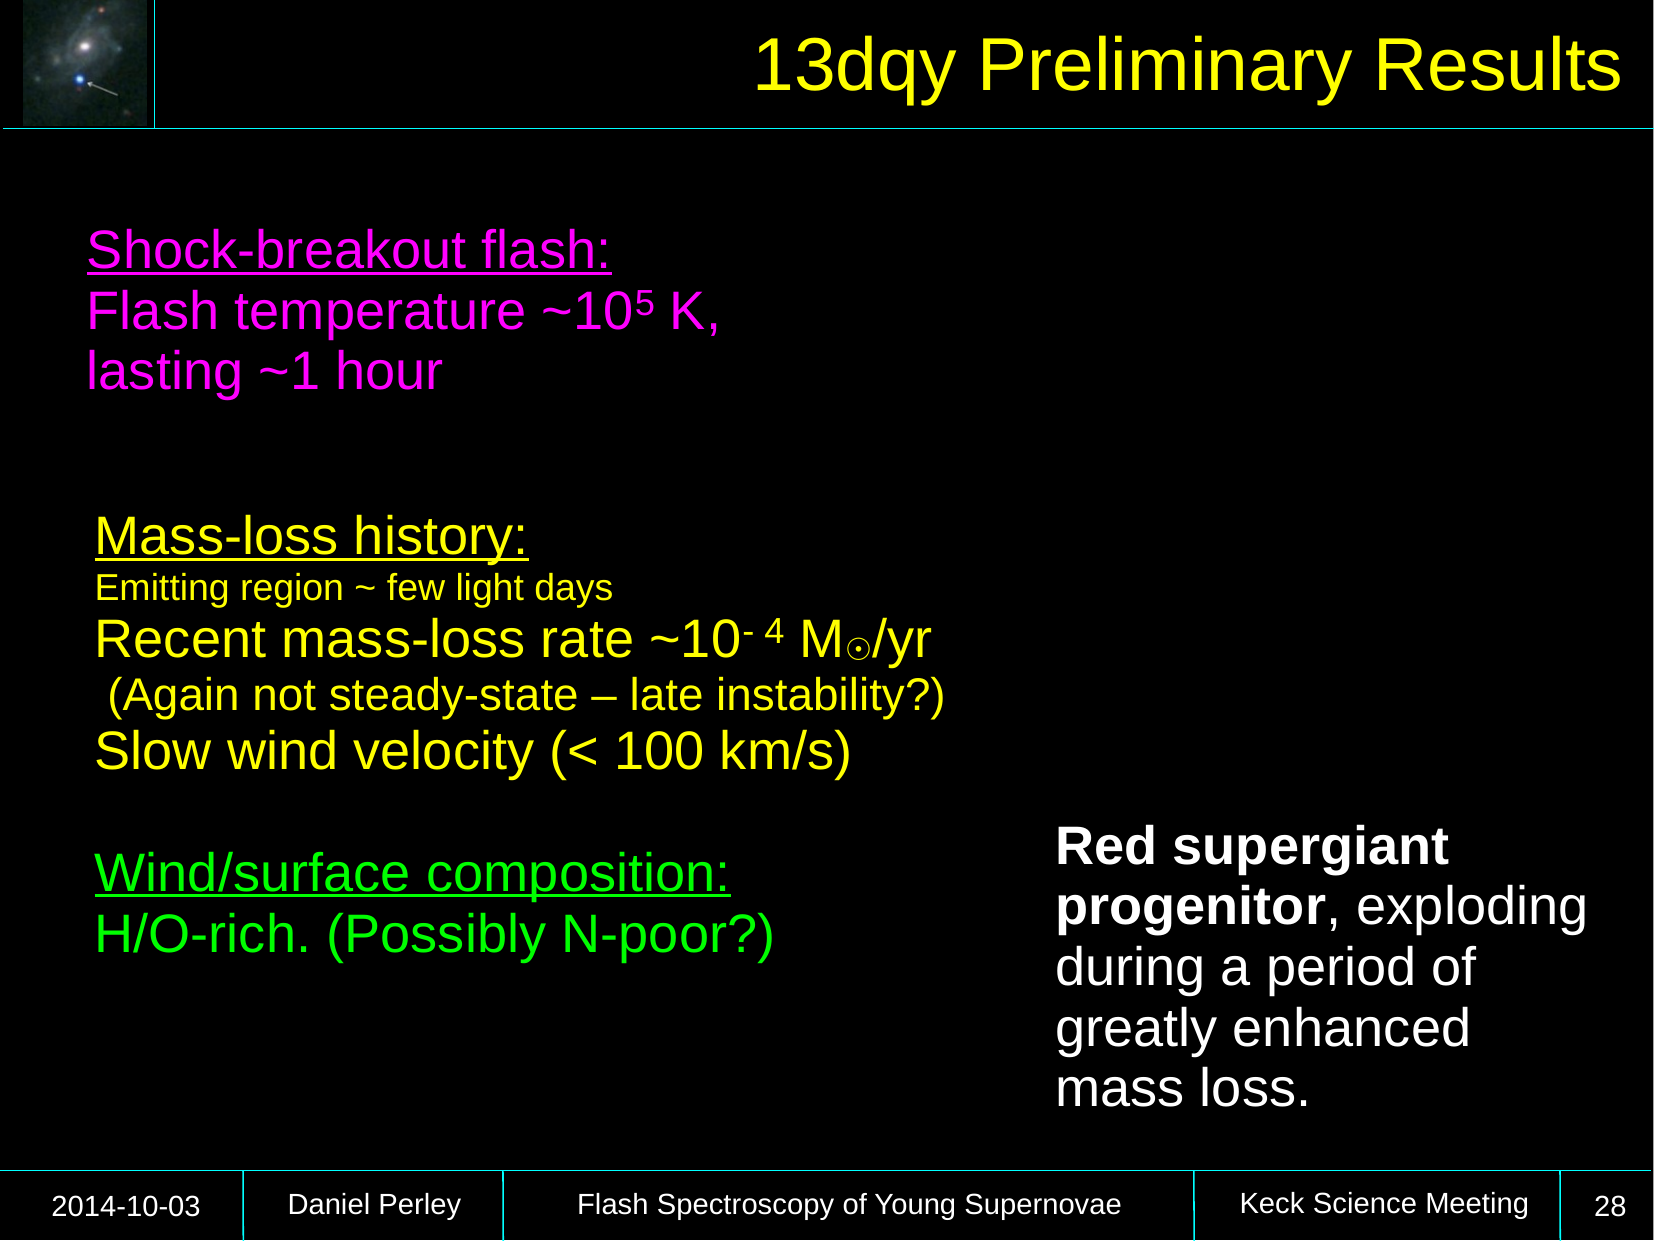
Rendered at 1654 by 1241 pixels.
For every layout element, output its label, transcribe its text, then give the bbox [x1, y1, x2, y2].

title 13dqy Preliminary Results [187, 21, 1624, 108]
picture [23, 0, 147, 126]
text_box Wind/surface composition: H/O-rich. (Possibly N-poor?) [76, 832, 1024, 1035]
text_box Red supergiant progenitor, exploding during a period of greatly enhanced mass loss. [1040, 808, 1607, 1126]
text_box Shock-breakout flash: Flash temperature ~105 K, lasting ~1 hour [69, 209, 782, 414]
text_box Mass-loss history: Emitting region ~ few light days Recent mass-loss rate ~10- 4 M☉/yr (Again not steady-state – late instability?) Slow wind velocity (< 100 km/s) [76, 495, 1276, 924]
